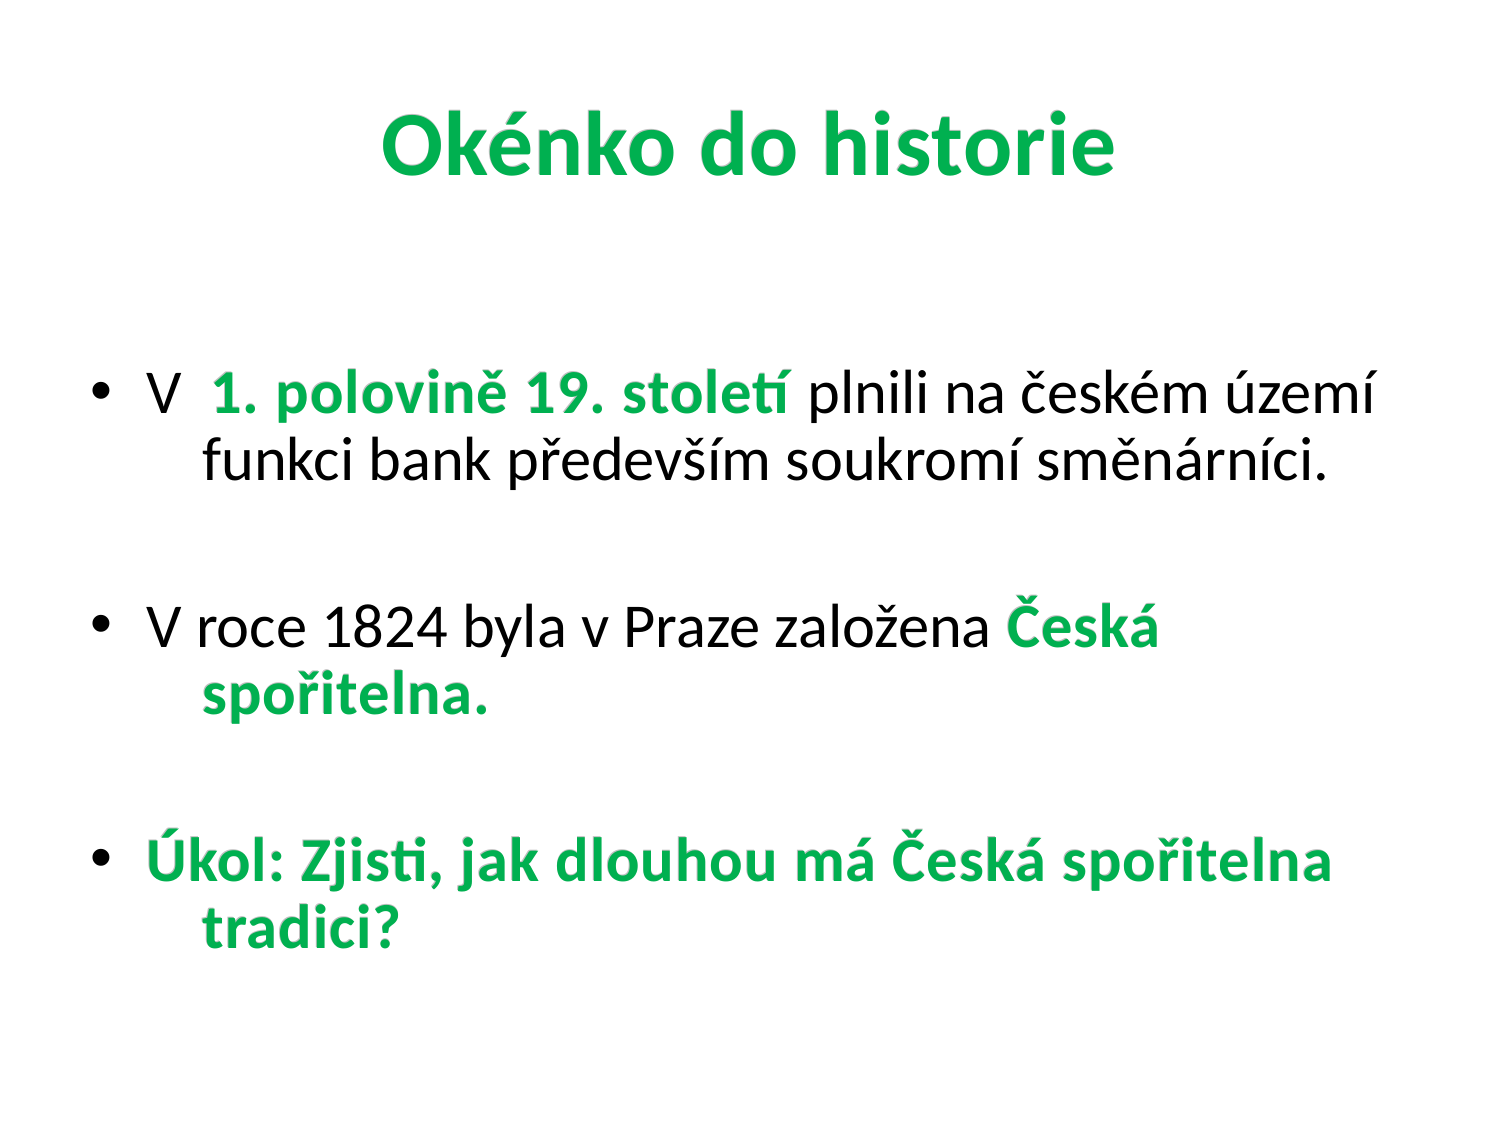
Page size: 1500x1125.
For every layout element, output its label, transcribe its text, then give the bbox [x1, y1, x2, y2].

list V 1. polovině 19. století plnili na českém území funkci bank především soukromí směnárníci. V roce 1824 byla v Praze založena Česká spořitelna. Úkol: Zjisti, jak dlouhou má Česká spořitelna tradici? [75, 262, 1426, 1005]
title Okénko do historie [75, 45, 1426, 233]
